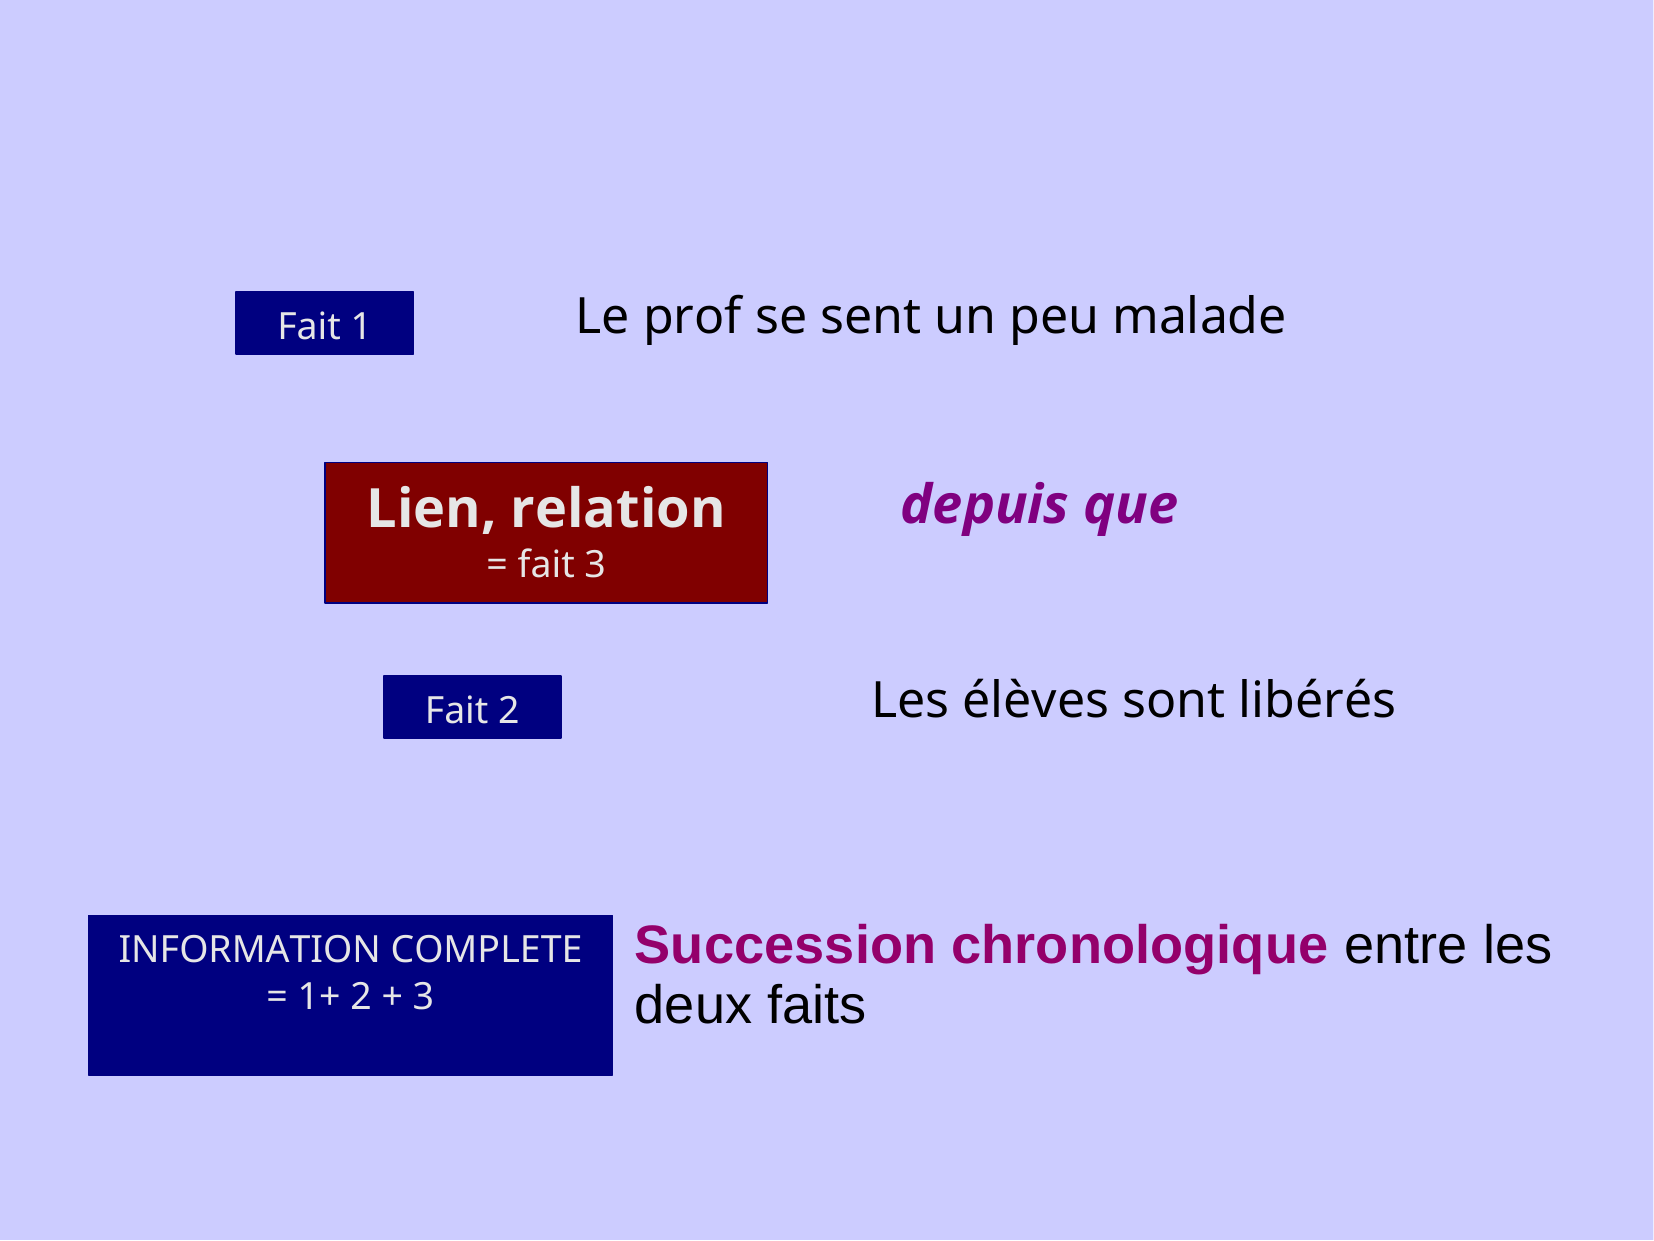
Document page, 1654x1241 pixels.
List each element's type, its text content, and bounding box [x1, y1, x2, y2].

text_box depuis que [885, 464, 1506, 541]
text_box Fait 1 [236, 292, 414, 355]
text_box Le prof se sent un peu malade [560, 265, 1406, 384]
text_box Fait 2 [383, 676, 561, 739]
text_box INFORMATION COMPLETE = 1+ 2 + 3 [88, 915, 613, 1075]
text_box Lien, relation = fait 3 [324, 462, 768, 603]
text_box Succession chronologique entre les deux faits [620, 903, 1624, 1098]
text_box Les élèves sont libérés [856, 649, 1477, 735]
